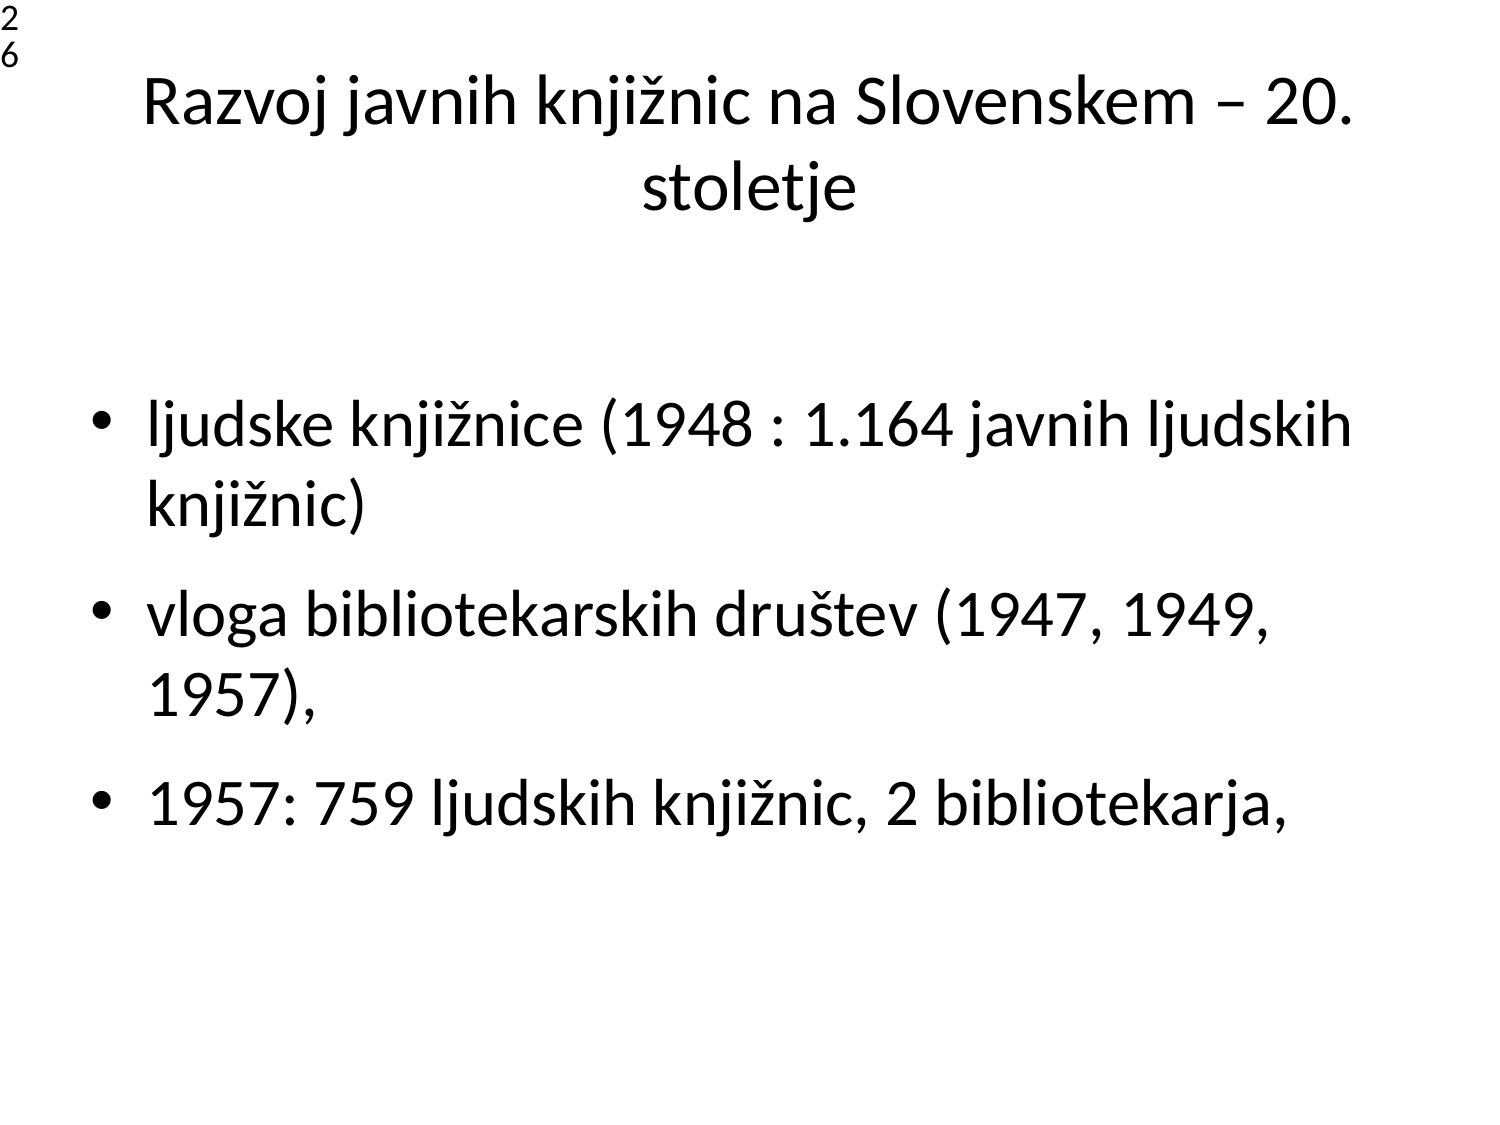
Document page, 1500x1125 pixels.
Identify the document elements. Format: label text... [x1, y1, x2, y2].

title Razvoj javnih knjižnic na Slovenskem – 20. stoletje [75, 45, 1425, 233]
list ljudske knjižnice (1948 : 1.164 javnih ljudskih knjižnic) vloga bibliotekarskih društev (1947, 1949, 1957), 1957: 759 ljudskih knjižnic, 2 bibliotekarja, [75, 262, 1425, 1005]
